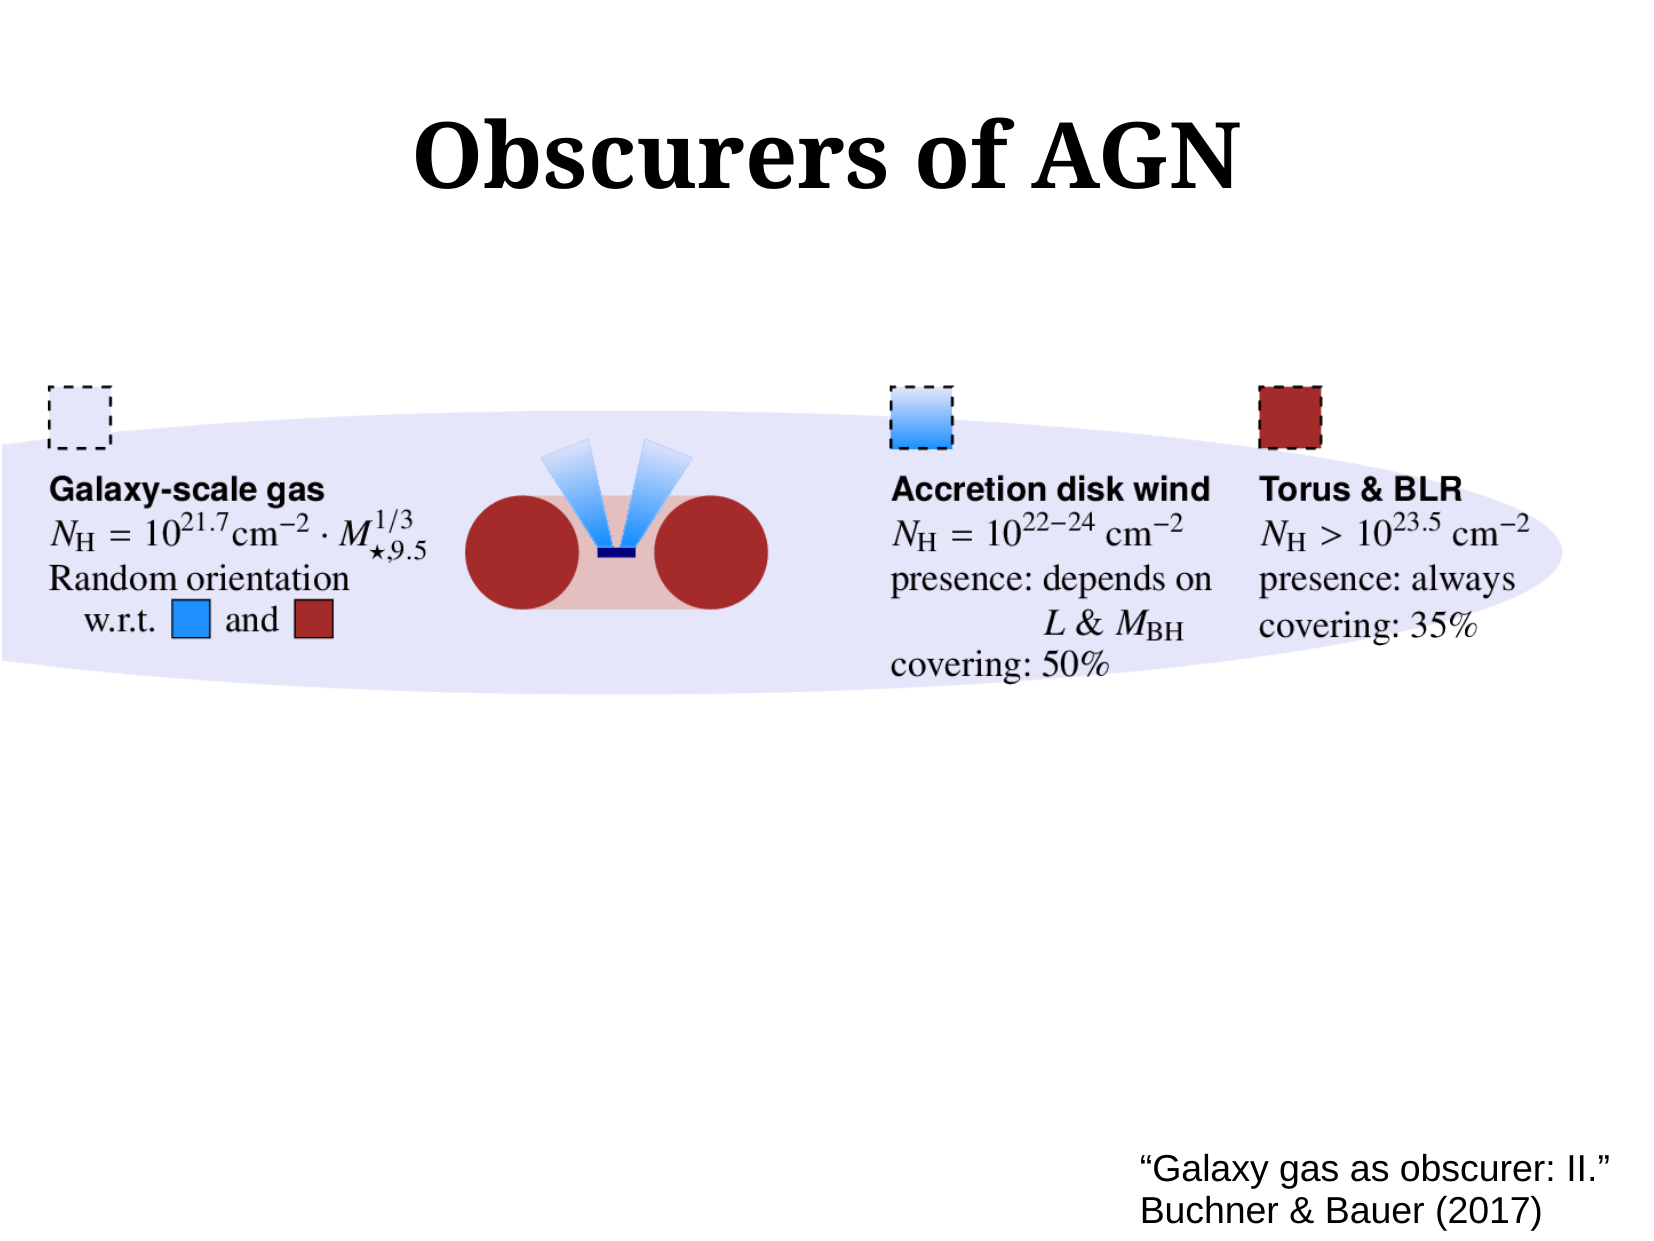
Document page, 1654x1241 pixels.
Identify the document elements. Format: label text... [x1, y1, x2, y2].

title Obscurers of AGN [82, 49, 1571, 257]
picture [2, 344, 1654, 723]
text_box “Galaxy gas as obscurer: II.” Buchner & Bauer (2017) [1125, 1140, 1646, 1241]
